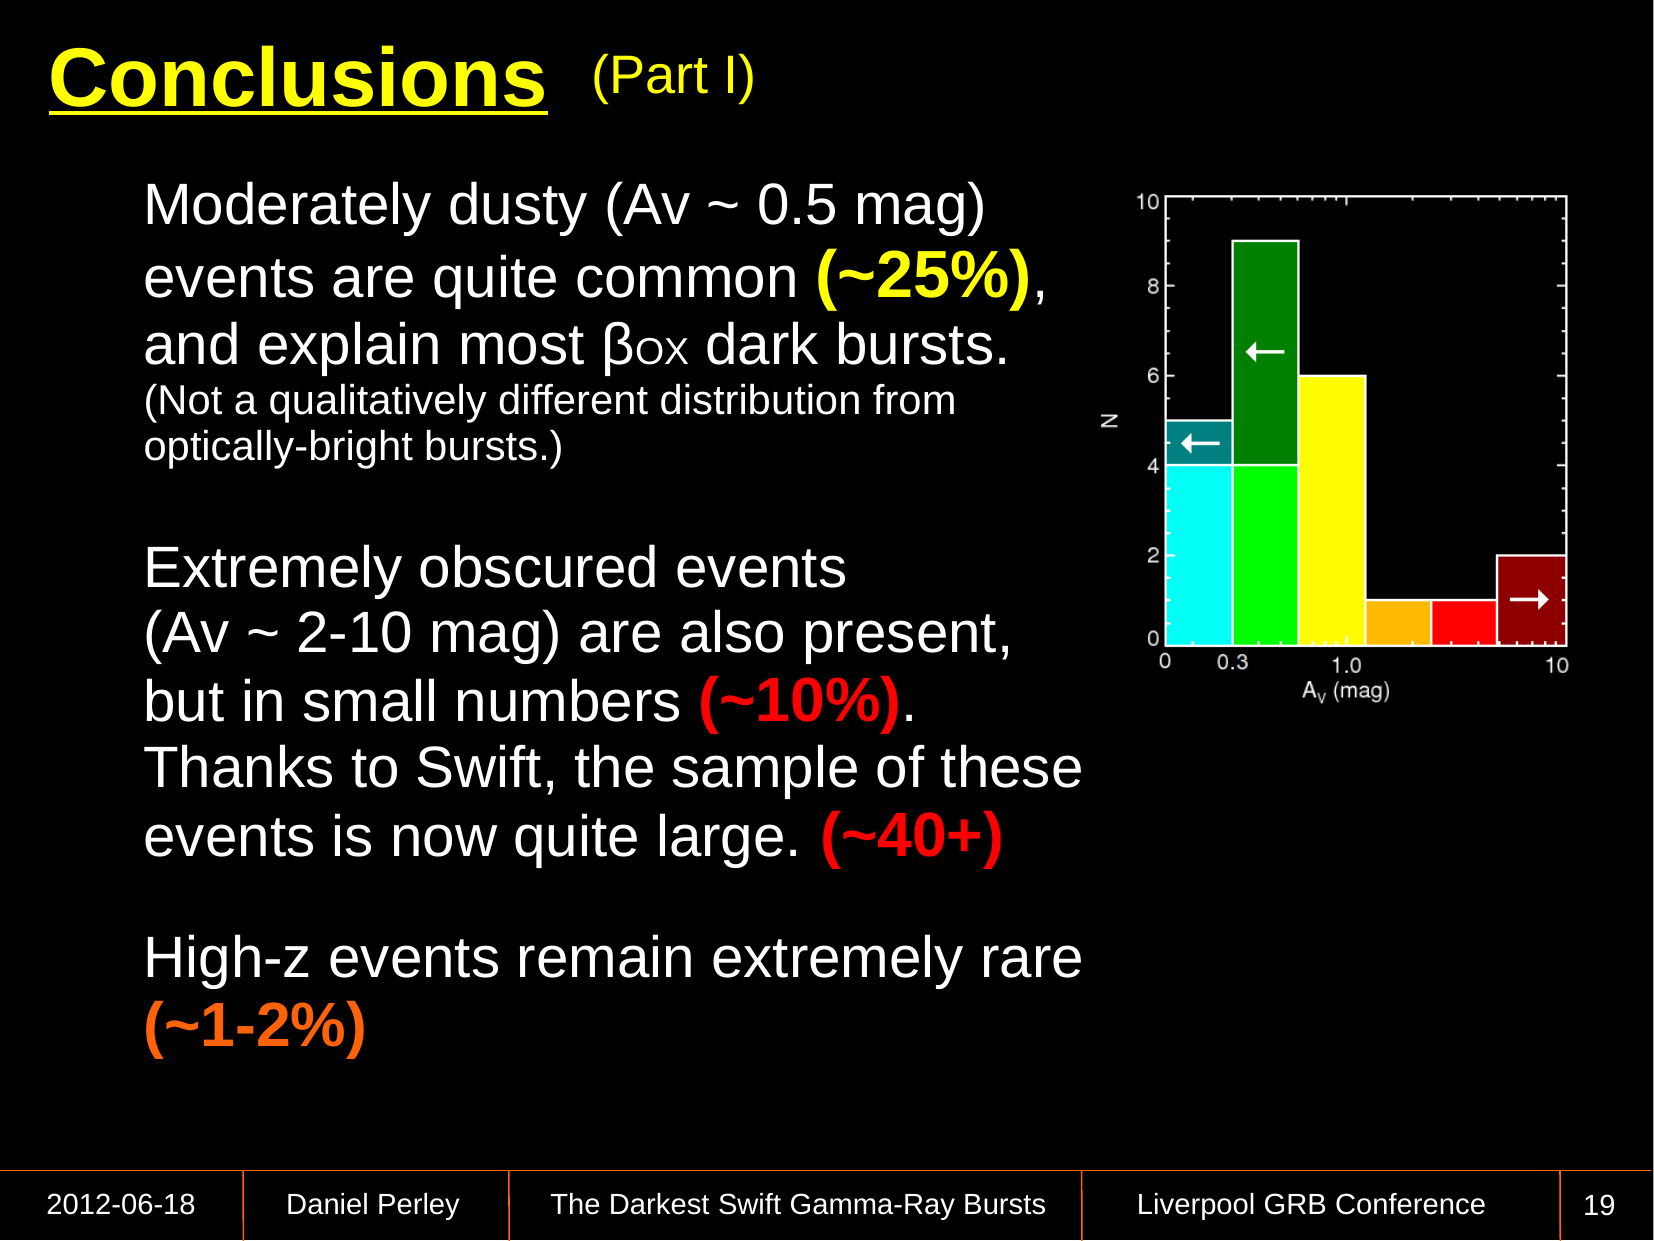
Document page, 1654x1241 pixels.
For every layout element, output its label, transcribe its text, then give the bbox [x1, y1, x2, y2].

text_box Moderately dusty (Av ~ 0.5 mag) events are quite common (~25%), and explain most βOX dark bursts. (Not a qualitatively different distribution from optically-bright bursts.) Extremely obscured events (Av ~ 2-10 mag) are also present, but in small numbers (~10%). Thanks to Swift, the sample of these events is now quite large. (~40+) High-z events remain extremely rare (~1-2%) [128, 164, 1126, 1068]
text_box Conclusions [33, 23, 883, 132]
text_box (Part I) [576, 37, 840, 113]
picture [1087, 187, 1597, 714]
